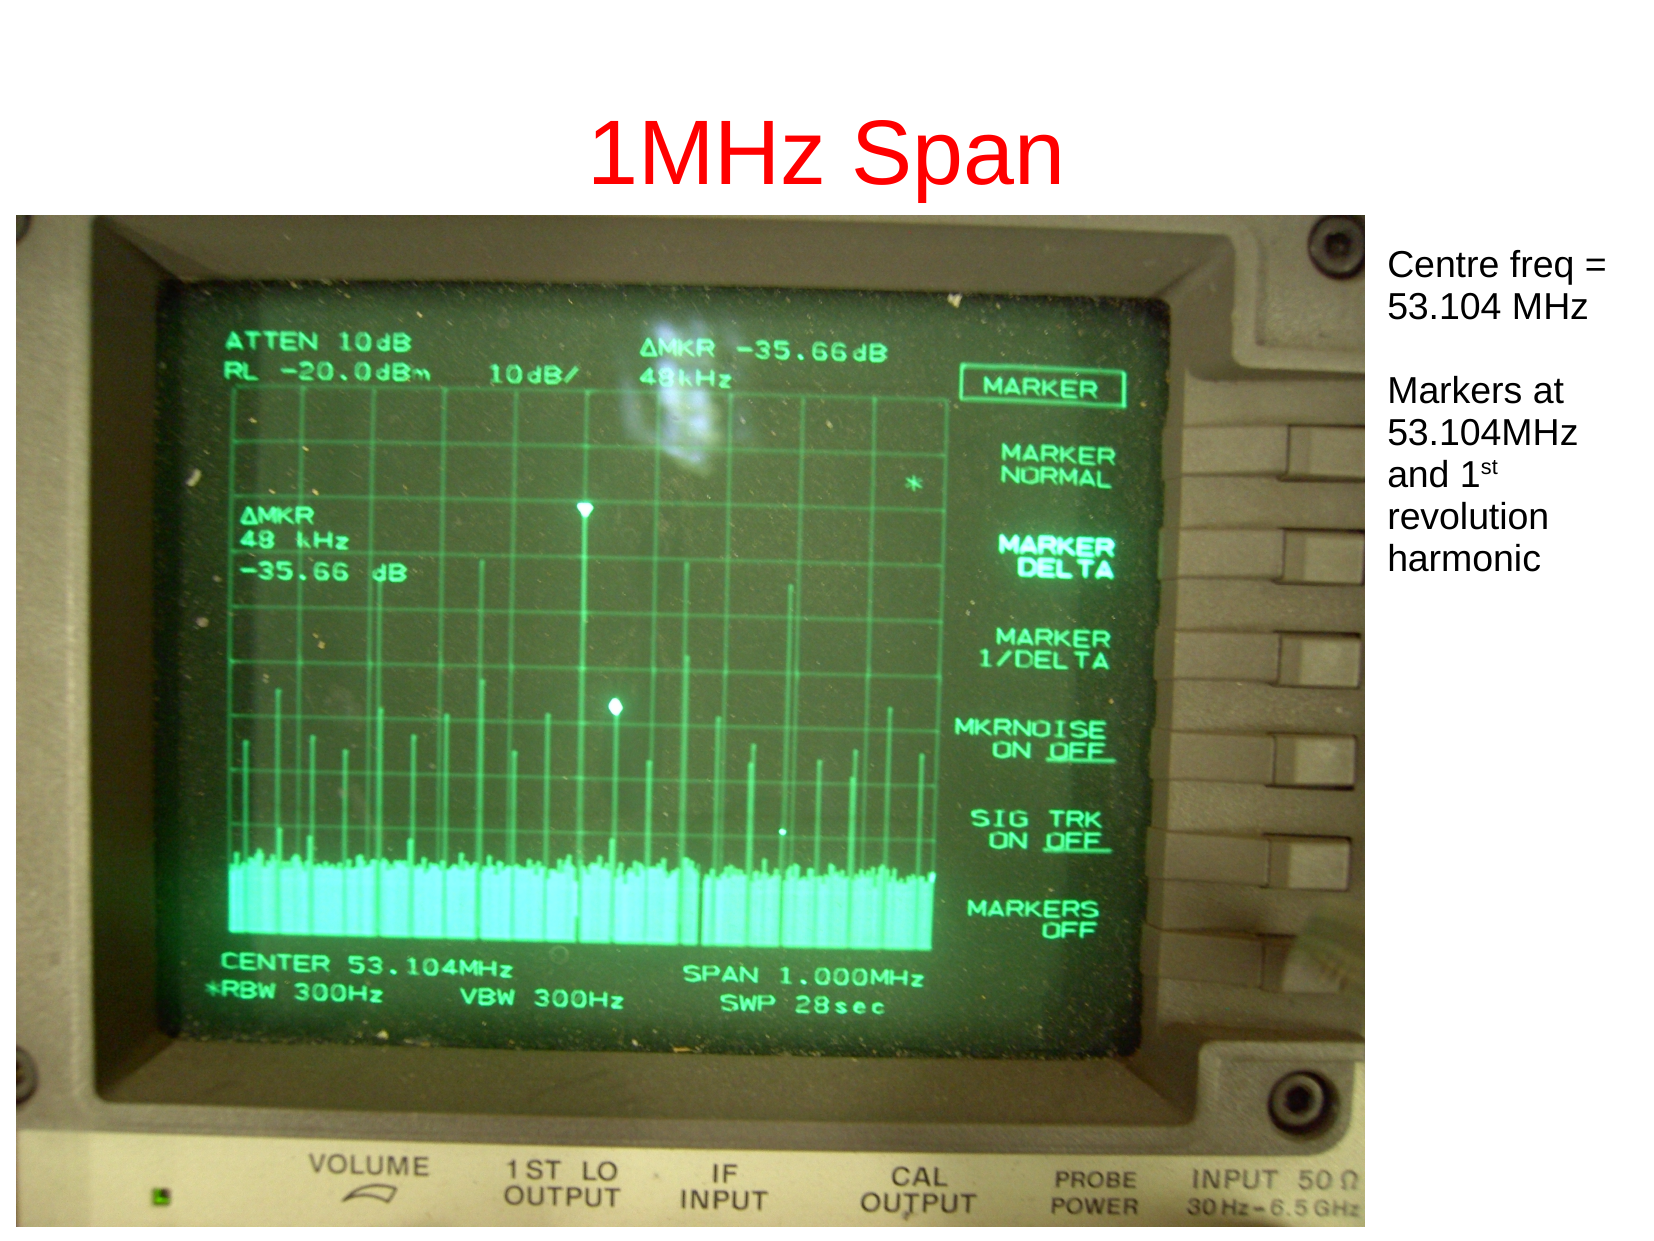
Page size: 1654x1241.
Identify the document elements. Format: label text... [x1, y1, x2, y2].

picture [16, 215, 1365, 1227]
title 1MHz Span [82, 49, 1571, 257]
text_box Centre freq = 53.104 MHz Markers at 53.104MHz and 1st revolution harmonic [1372, 236, 1643, 589]
